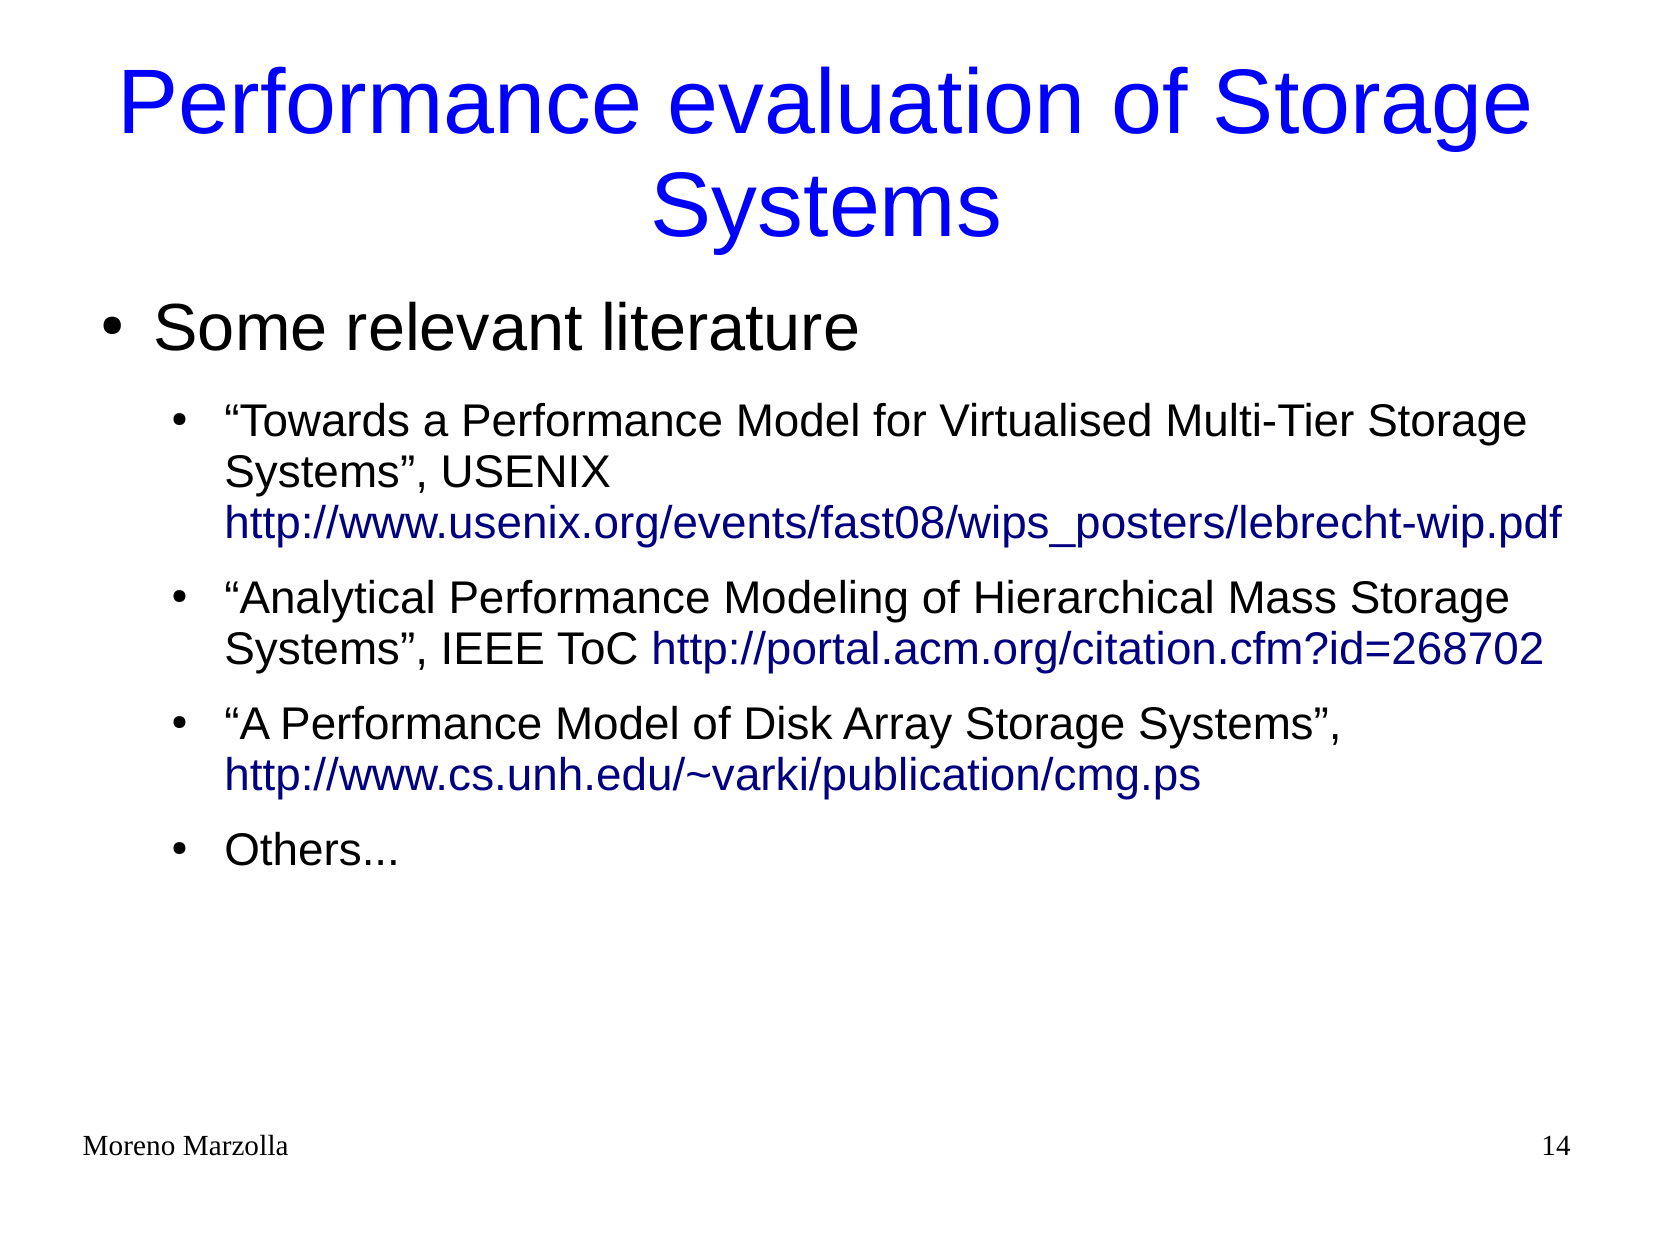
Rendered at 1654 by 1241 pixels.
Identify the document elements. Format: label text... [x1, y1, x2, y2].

title Performance evaluation of Storage Systems [82, 50, 1571, 256]
list Some relevant literature “Towards a Performance Model for Virtualised Multi-Tier Storage Systems”, USENIX http://www.usenix.org/events/fast08/wips_posters/lebrecht-wip.pdf “Analytical Performance Modeling of Hierarchical Mass Storage Systems”, IEEE ToC http://portal.acm.org/citation.cfm?id=268702 “A Performance Model of Disk Array Storage Systems”, http://www.cs.unh.edu/~varki/publication/cmg.ps Others... [82, 290, 1571, 1094]
